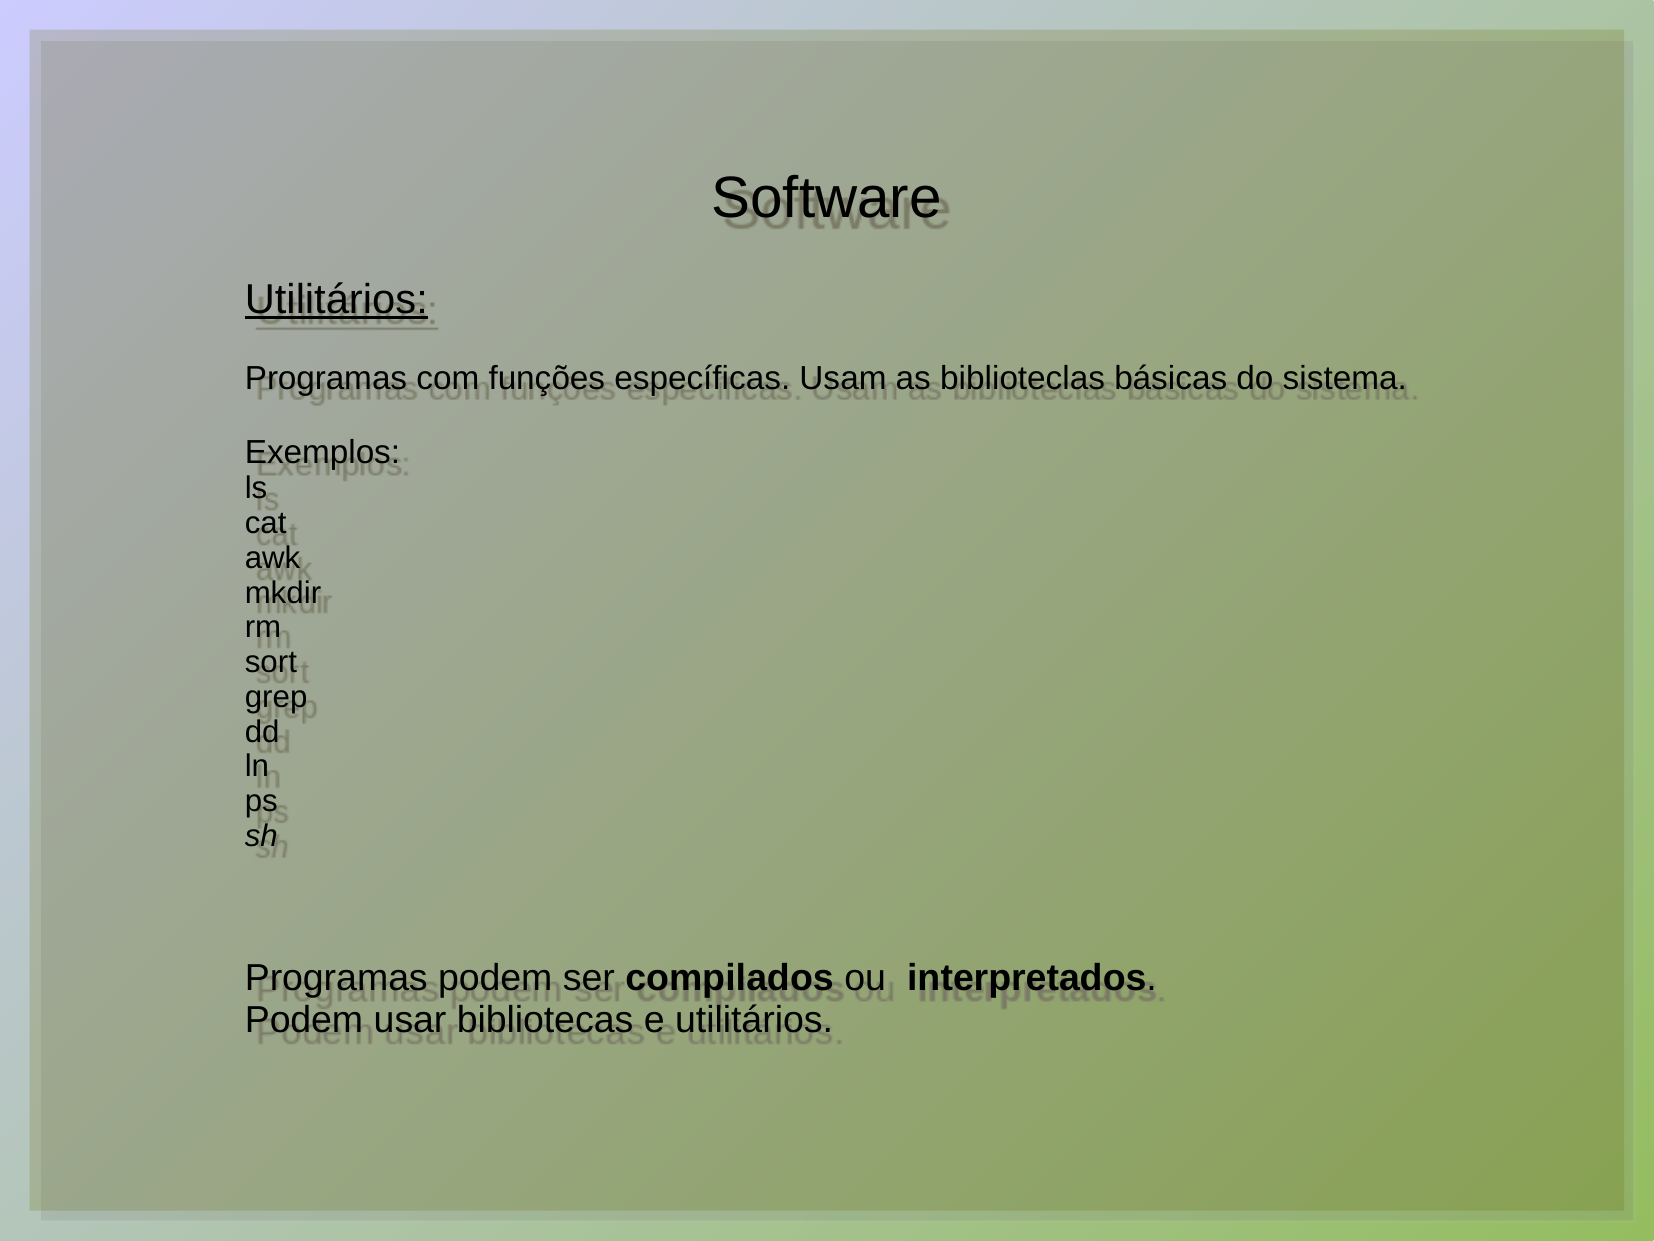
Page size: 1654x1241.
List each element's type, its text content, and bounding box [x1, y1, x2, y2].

text_box Software Utilitários: Programas com funções específicas. Usam as biblioteclas básicas do sistema. Exemplos: ls cat awk mkdir rm sort grep dd ln ps sh Programas podem ser compilados ou interpretados. Podem usar bibliotecas e utilitários. [29, 29, 1625, 1211]
